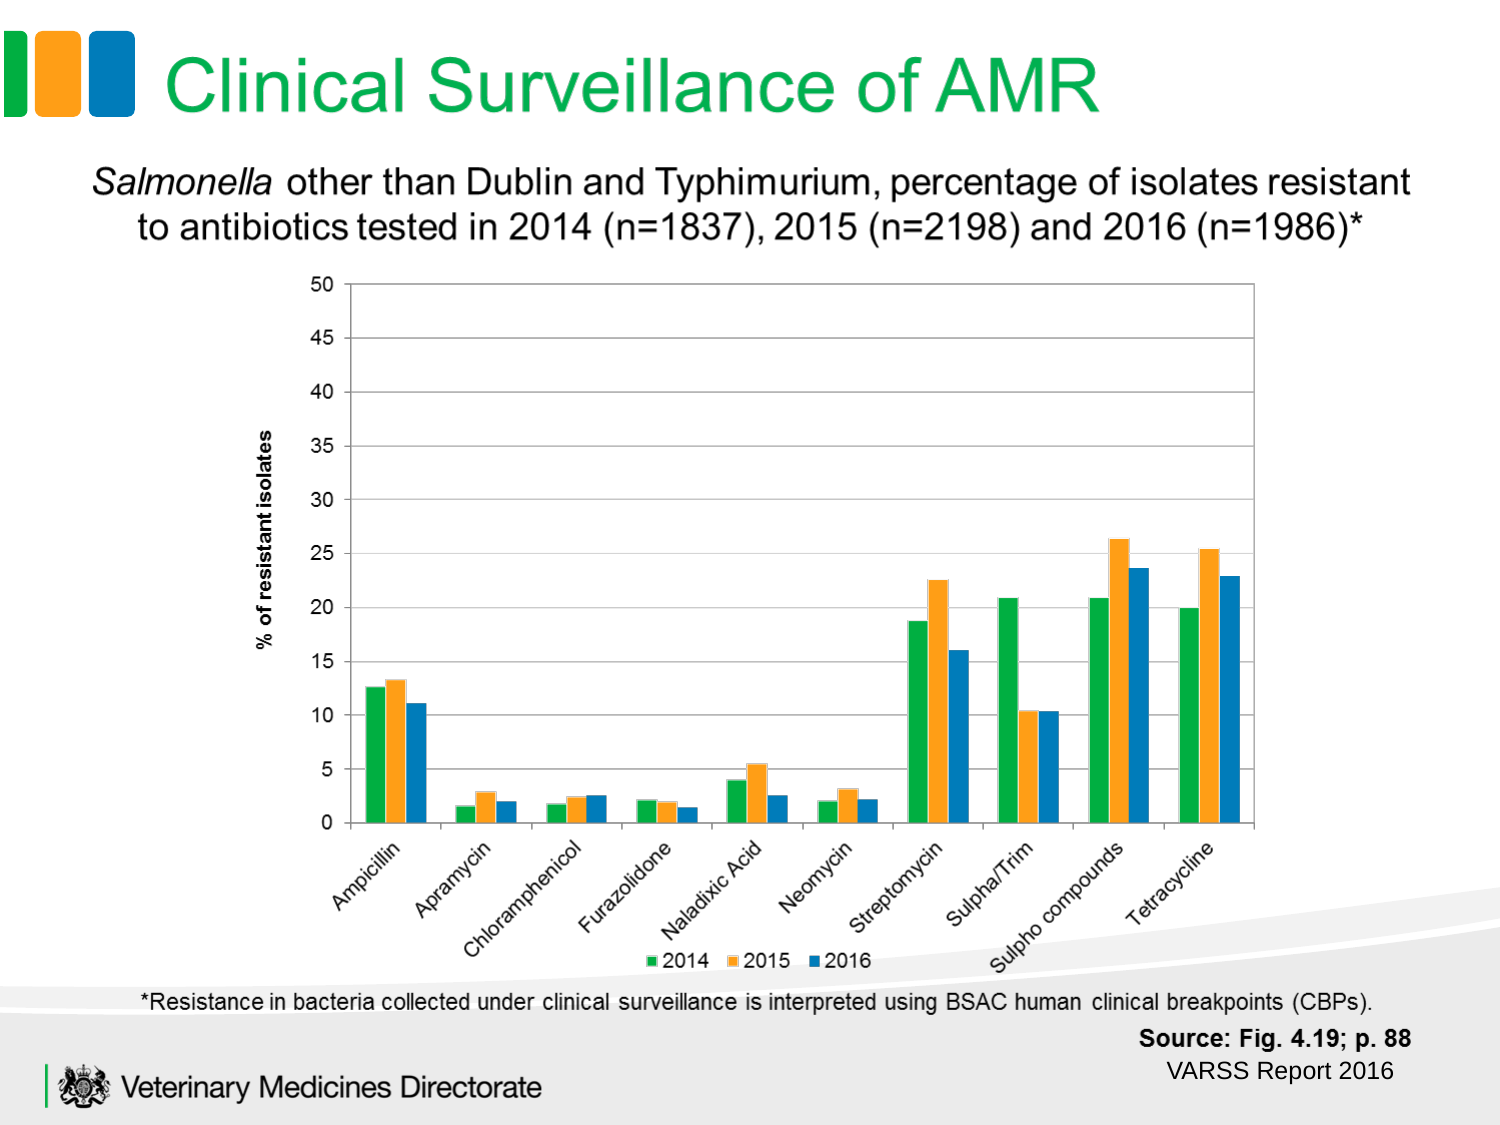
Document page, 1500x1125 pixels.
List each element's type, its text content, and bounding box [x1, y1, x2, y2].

picture [0, 16, 1500, 1109]
text_box VARSS Report 2016 [1151, 1046, 1412, 1093]
